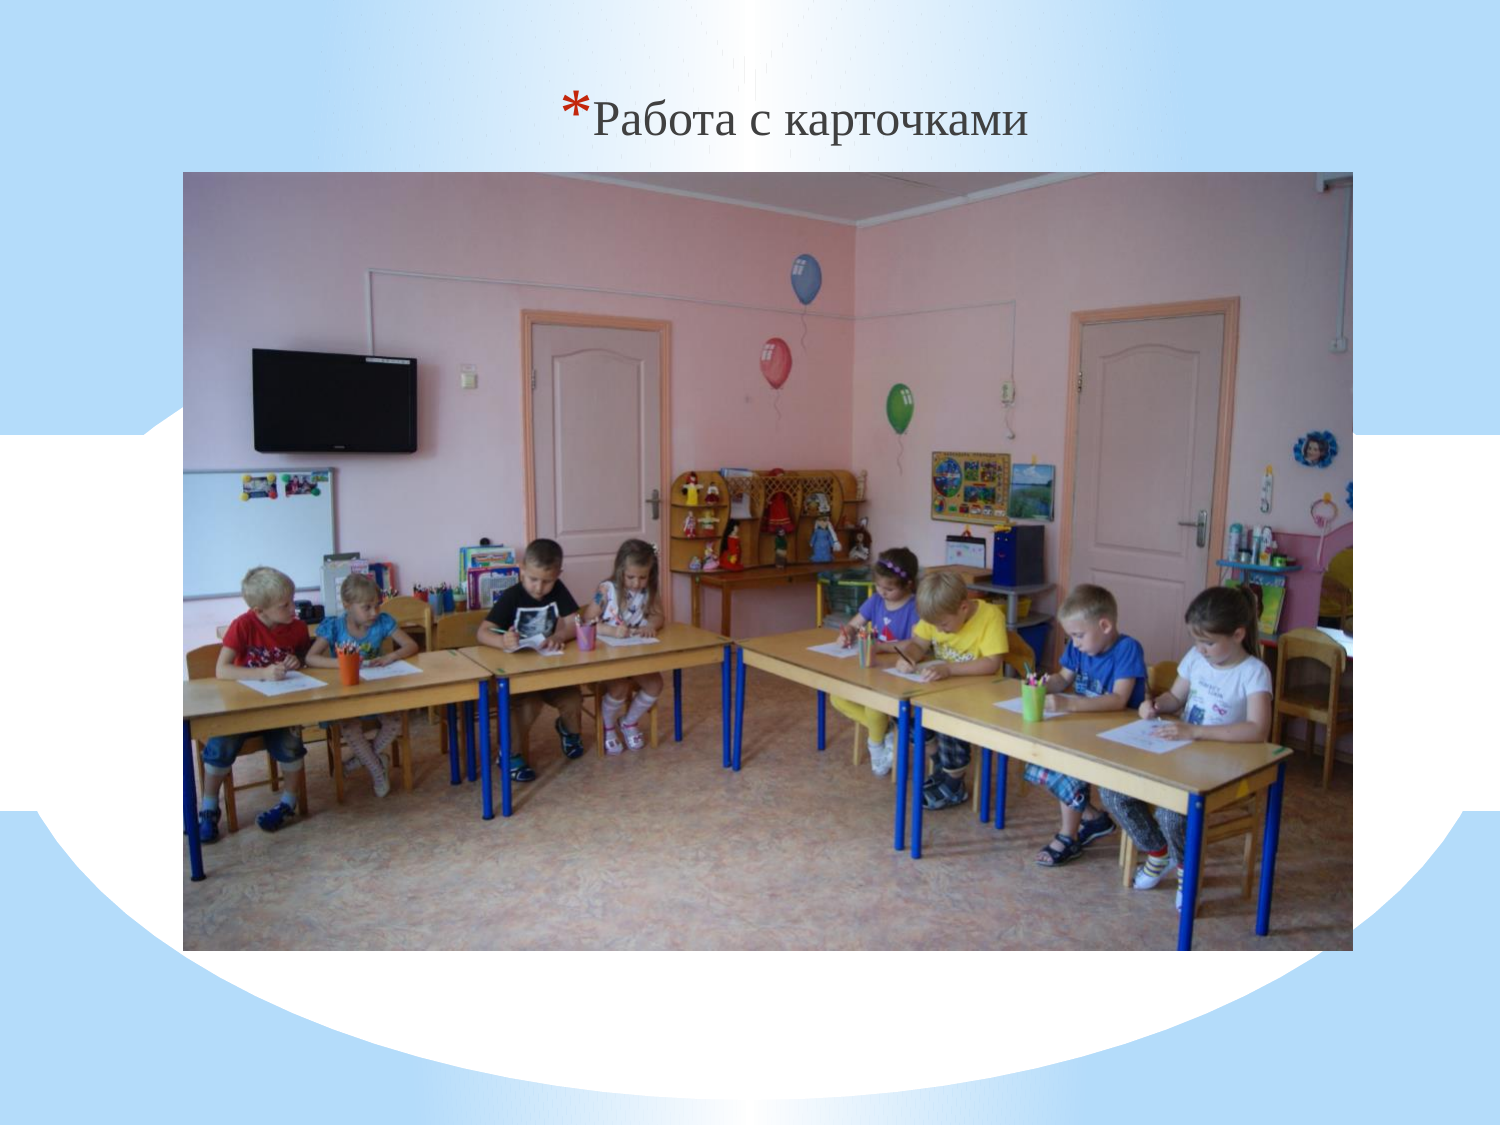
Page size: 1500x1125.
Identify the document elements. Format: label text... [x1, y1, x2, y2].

list Работа с карточками [301, 78, 1281, 161]
picture [183, 172, 1353, 951]
